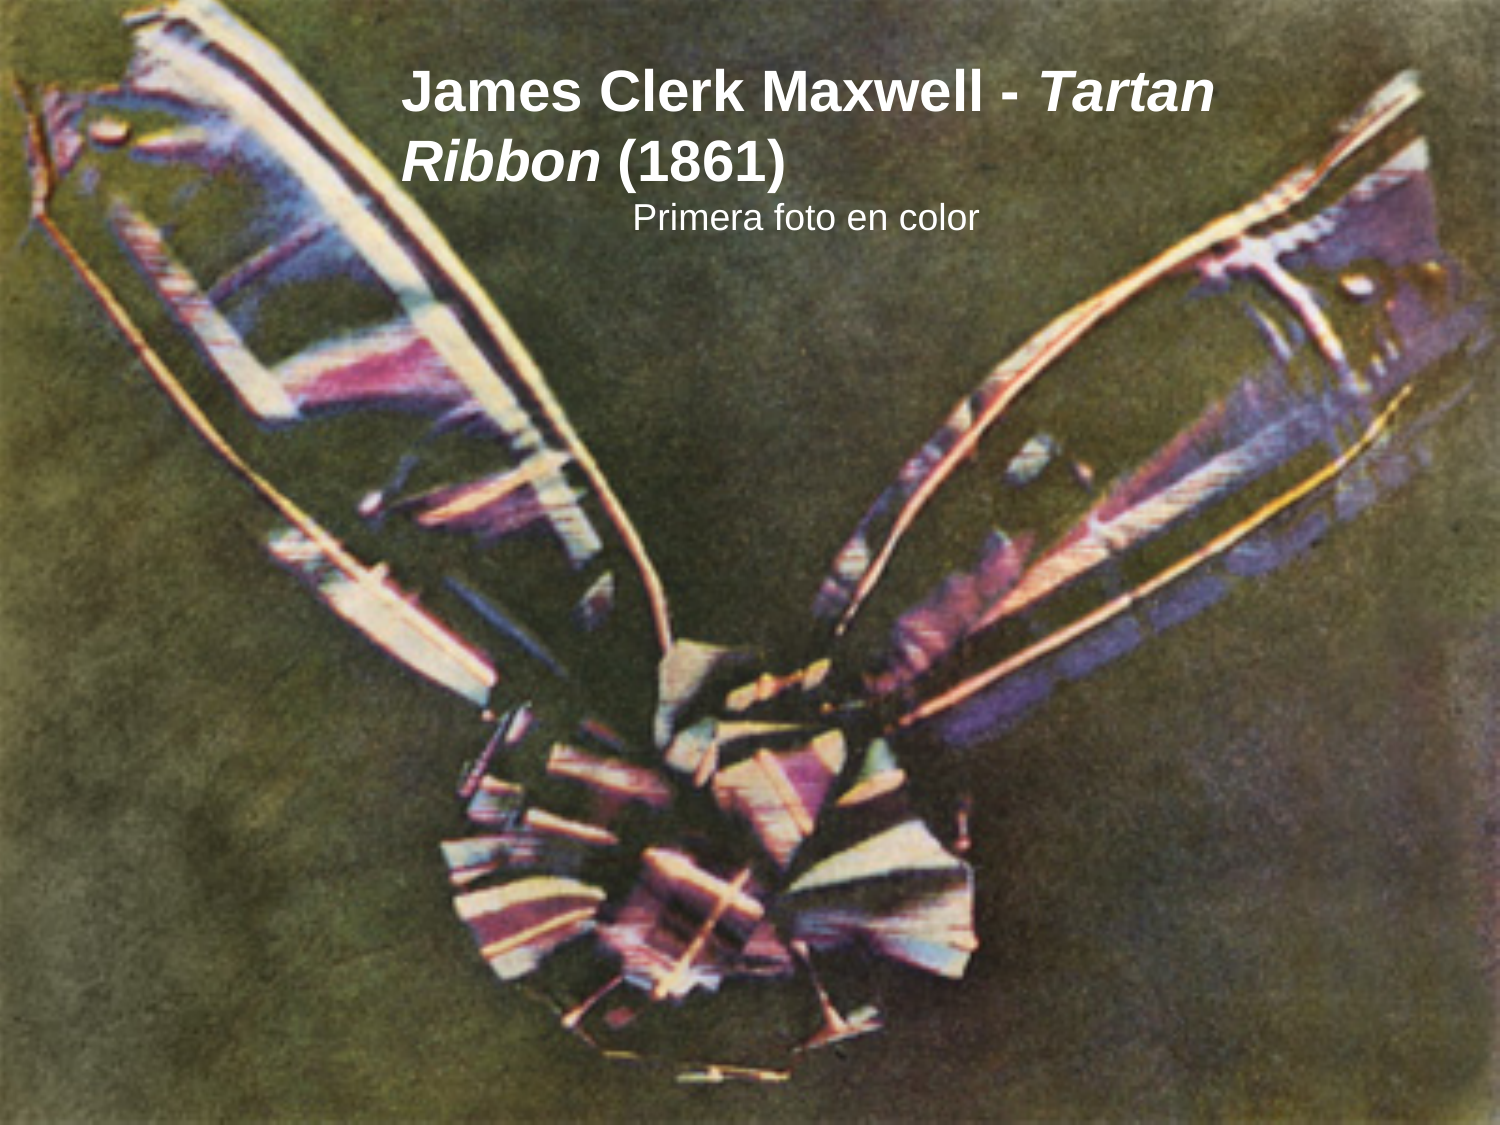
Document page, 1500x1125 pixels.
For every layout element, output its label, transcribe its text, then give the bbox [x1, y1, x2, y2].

text_box James Clerk Maxwell - Tartan Ribbon (1861) Primera foto en color [386, 44, 1325, 246]
picture [0, 0, 1500, 1125]
